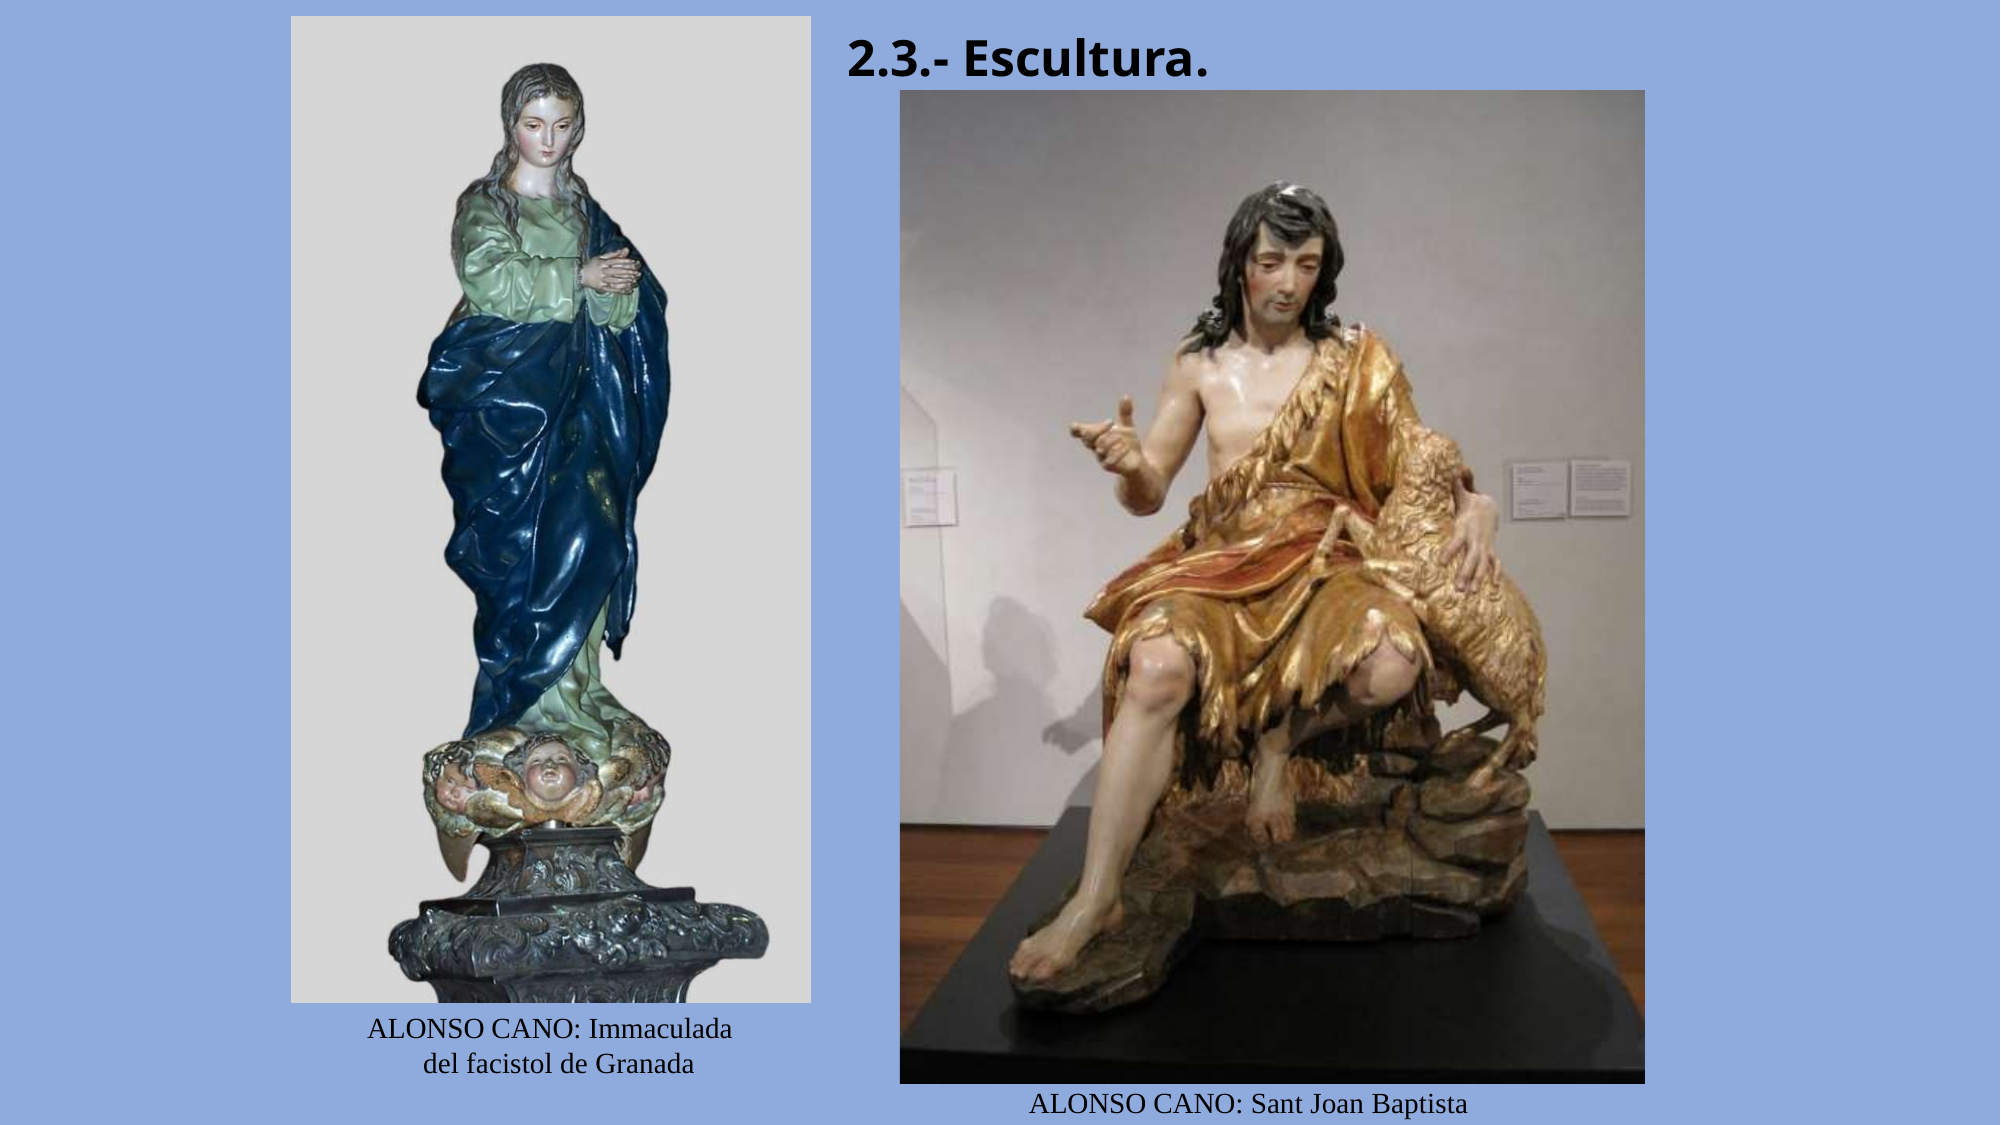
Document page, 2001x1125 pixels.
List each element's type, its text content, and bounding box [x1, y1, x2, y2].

text_box ALONSO CANO: Sant Joan Baptista [1026, 1081, 1472, 1120]
text_box [900, 90, 1645, 1083]
text_box [291, 17, 811, 1002]
title 2.3.- Escultura. [845, 23, 1787, 87]
text_box ALONSO CANO: Immaculada del facistol de Granada [365, 1006, 737, 1082]
